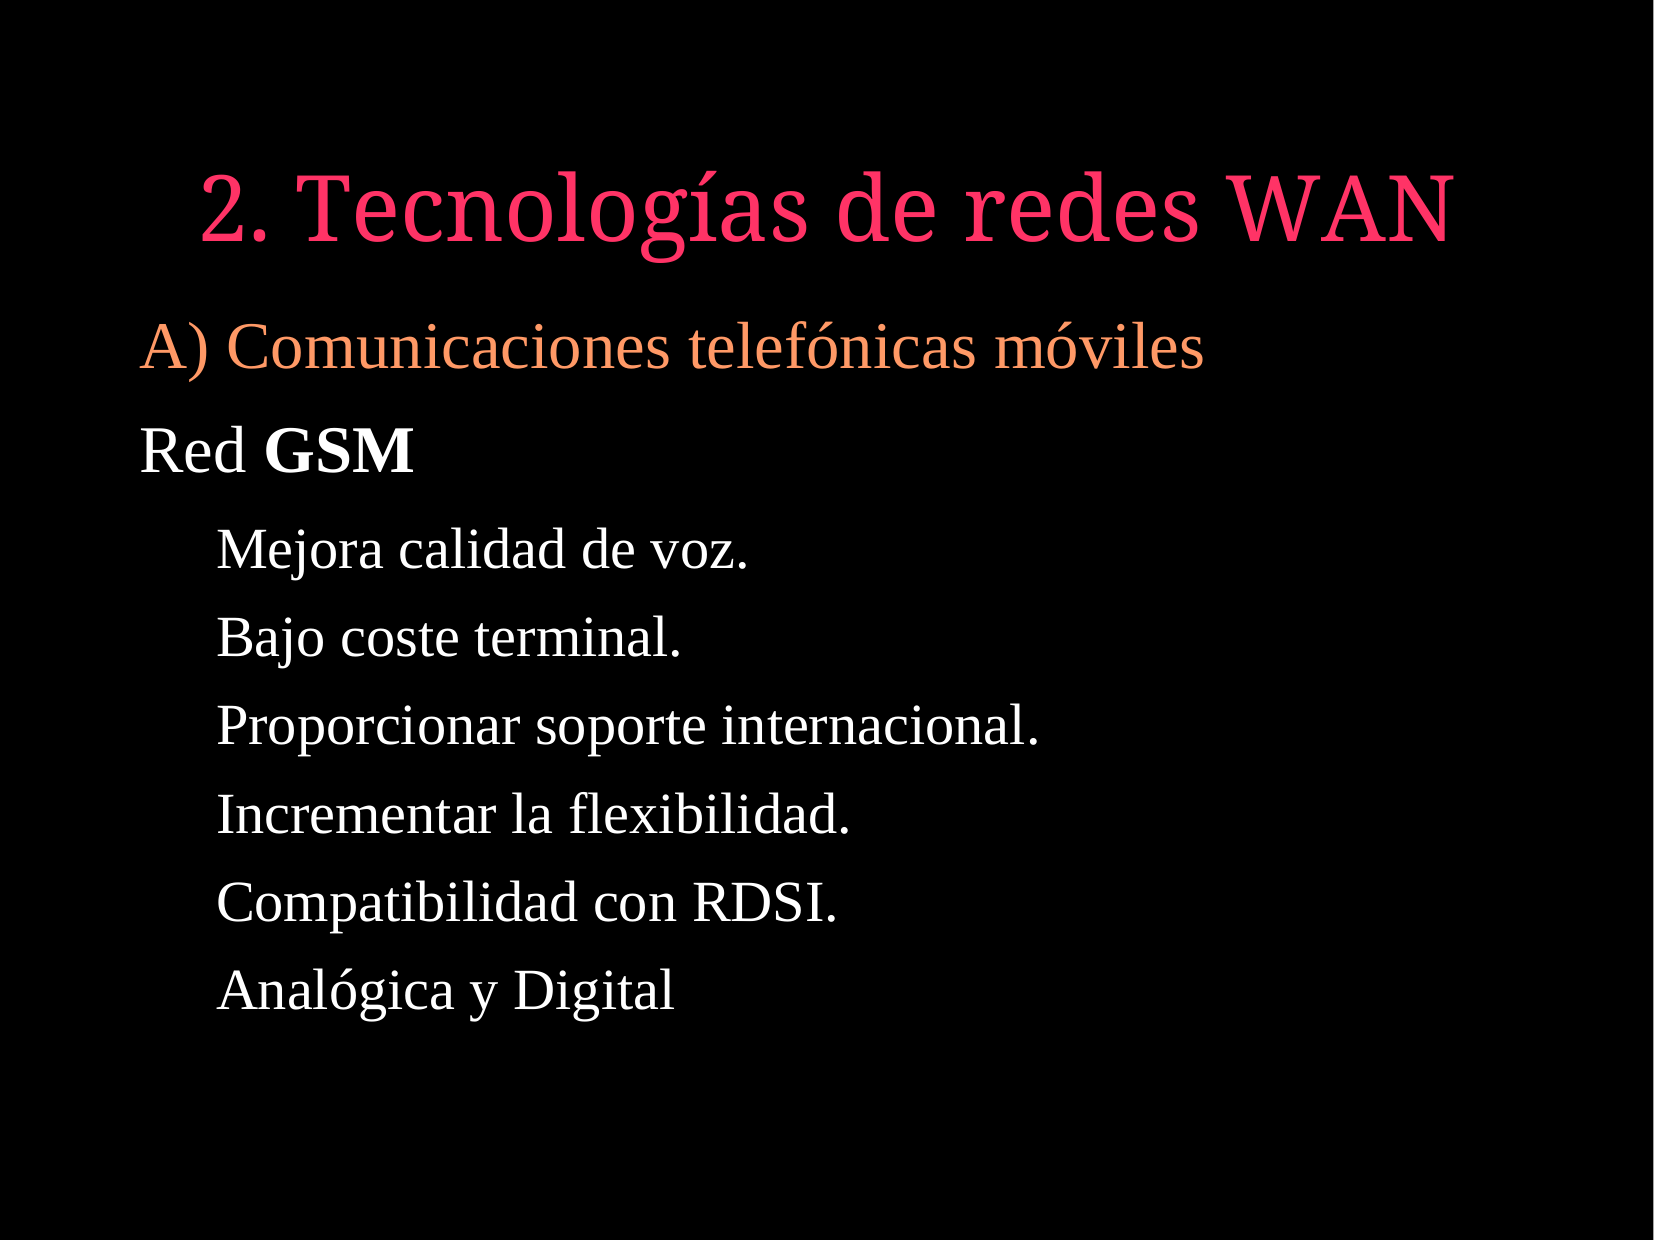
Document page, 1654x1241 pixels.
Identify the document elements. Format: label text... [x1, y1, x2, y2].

list A) Comunicaciones telefónicas móviles Red GSM Mejora calidad de voz. Bajo coste terminal. Proporcionar soporte internacional. Incrementar la flexibilidad. Compatibilidad con RDSI. Analógica y Digital [121, 309, 1534, 1091]
title 2. Tecnologías de redes WAN [121, 102, 1534, 309]
